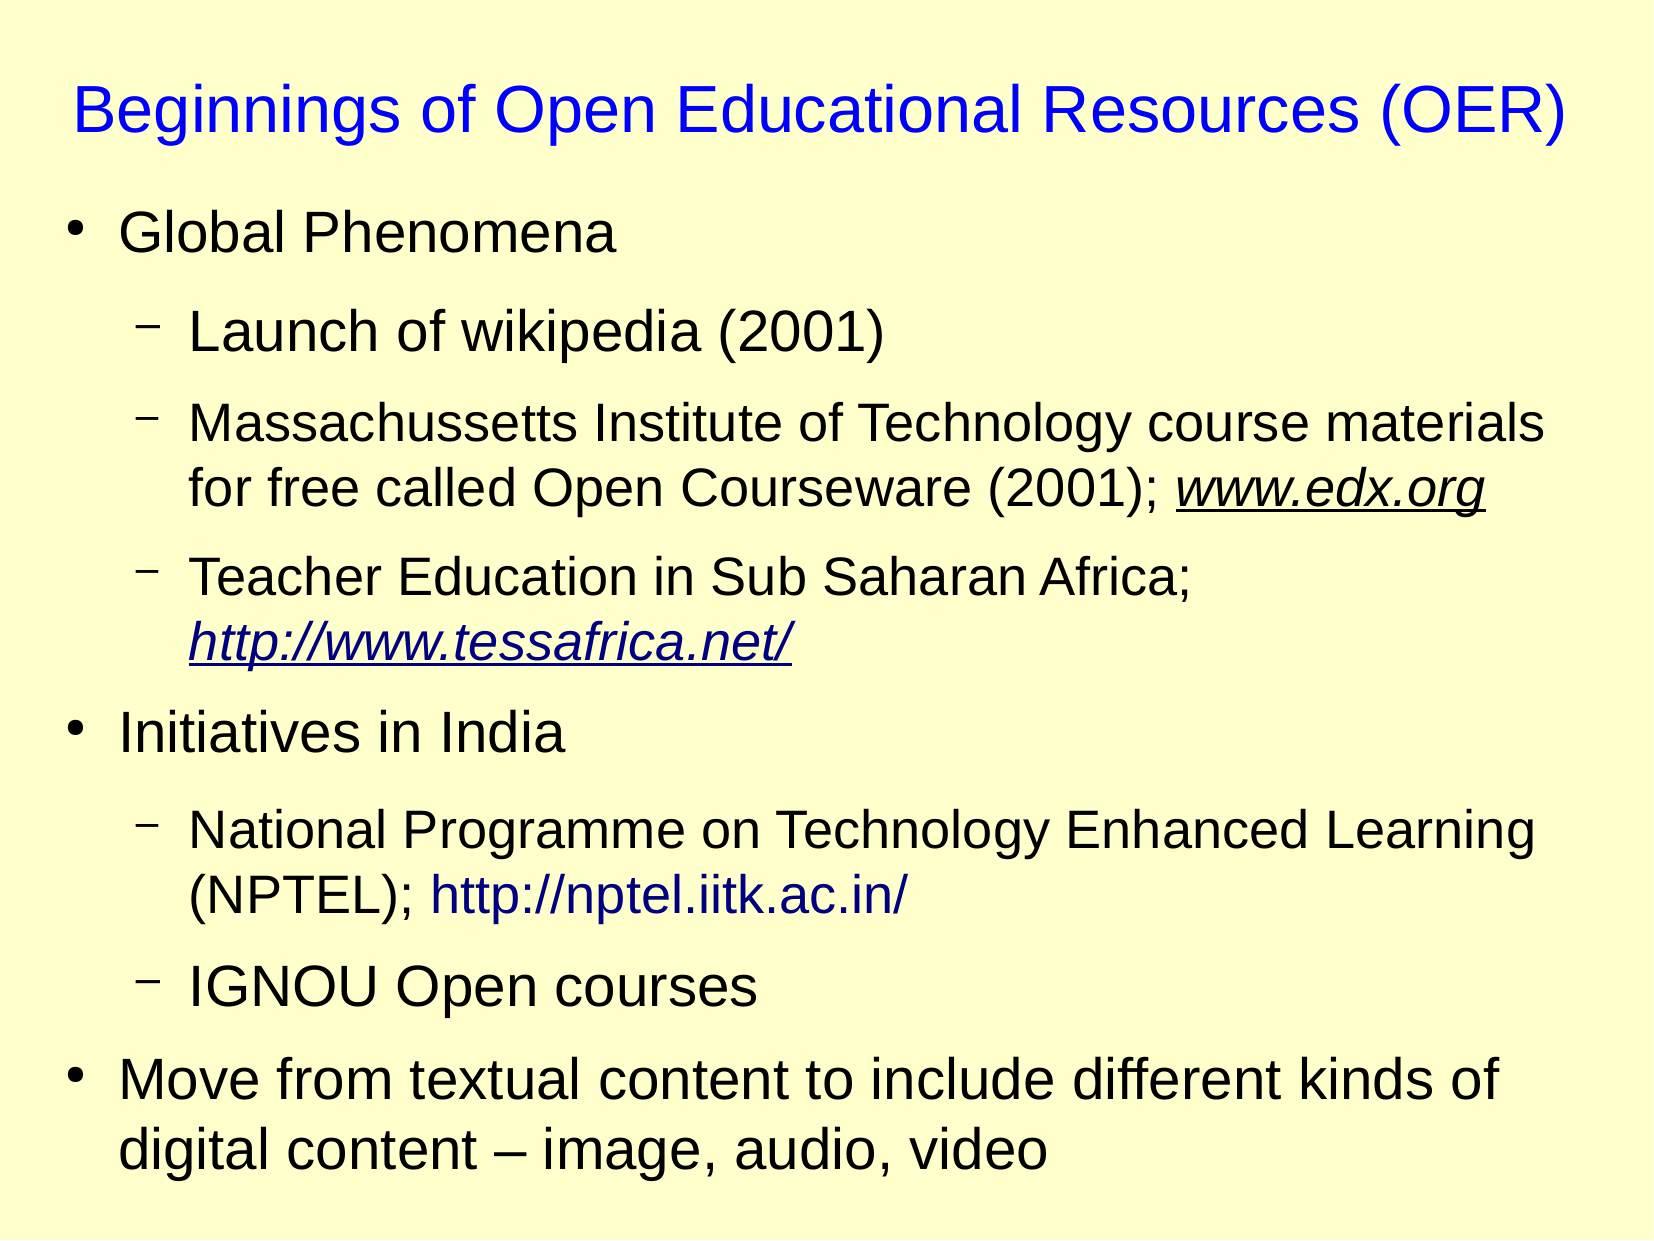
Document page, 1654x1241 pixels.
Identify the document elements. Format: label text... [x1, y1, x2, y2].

title Beginnings of Open Educational Resources (OER) [47, 47, 1595, 170]
list Global Phenomena Launch of wikipedia (2001) Massachussetts Institute of Technology course materials for free called Open Courseware (2001); www.edx.org Teacher Education in Sub Saharan Africa;http://www.tessafrica.net/ Initiatives in India National Programme on Technology Enhanced Learning (NPTEL); http://nptel.iitk.ac.in/ IGNOU Open courses Move from textual content to include different kinds of digital content – image, audio, video [47, 190, 1583, 1241]
